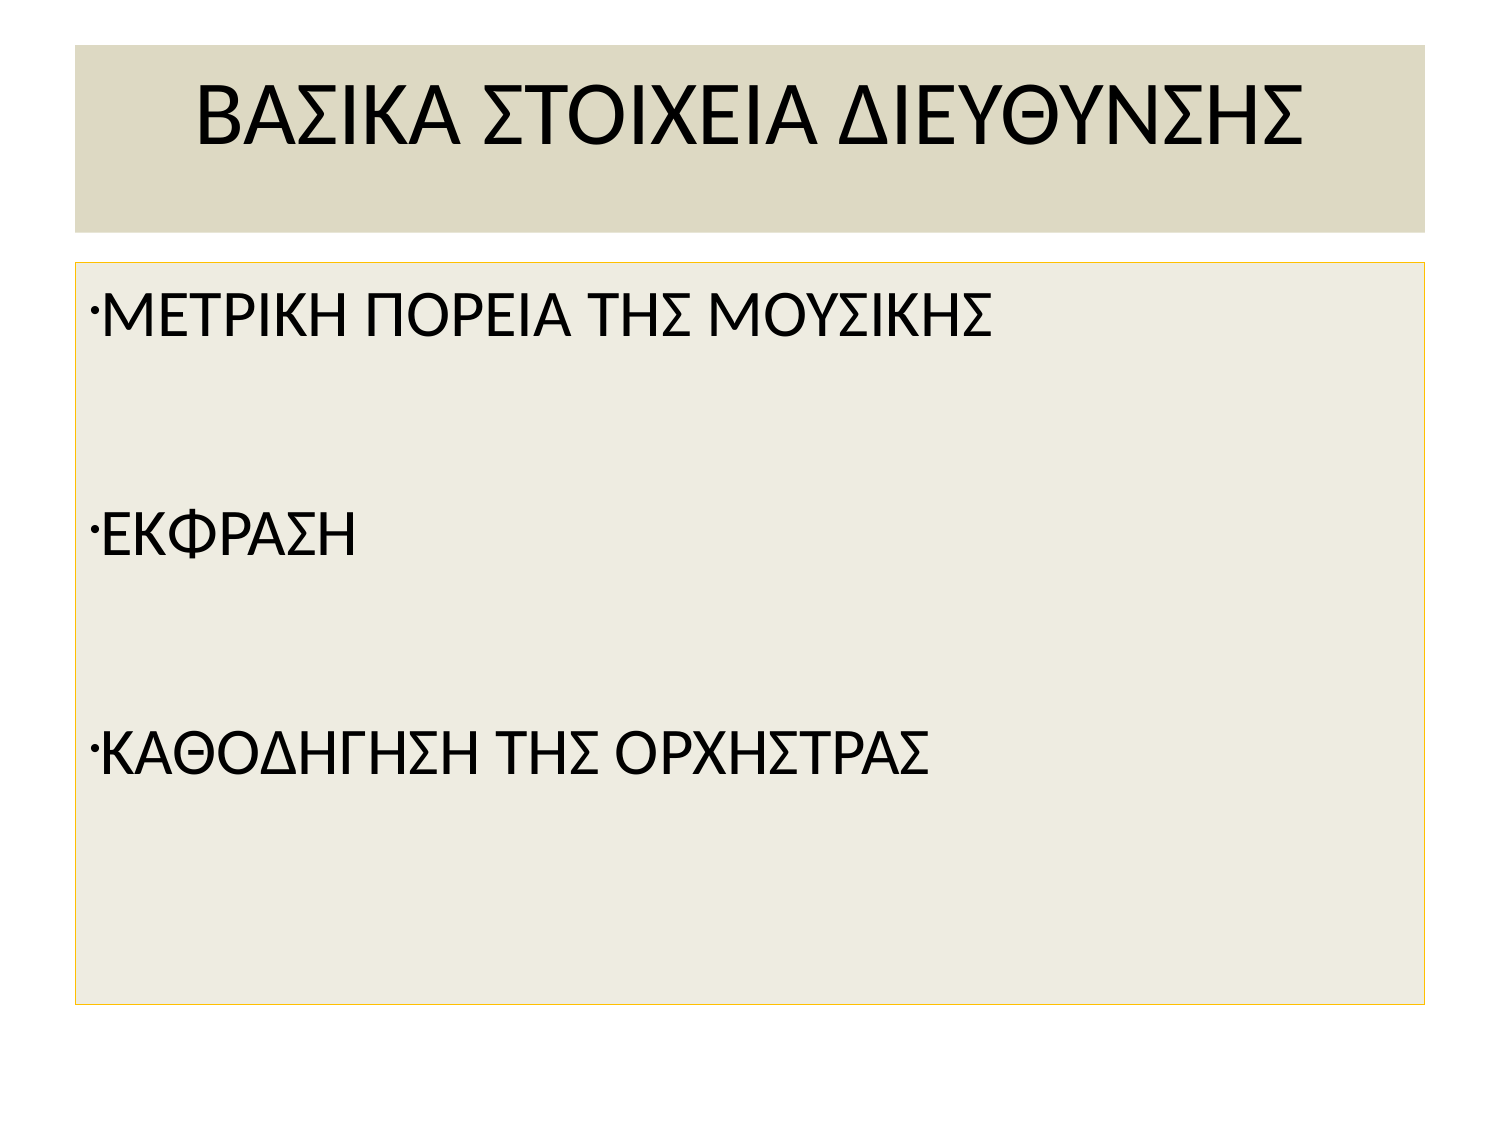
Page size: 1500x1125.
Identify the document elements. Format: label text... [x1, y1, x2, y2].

title ΒΑΣΙΚΑ ΣΤΟΙΧΕΙΑ ΔΙΕΥΘΥΝΣΗΣ ΟΠΤΙΚΟΣ [75, 45, 1425, 233]
list ΜΕΤΡΙΚΗ ΠΟΡΕΙΑ ΤΗΣ ΜΟΥΣΙΚΗΣ ΕΚΦΡΑΣΗ ΚΑΘΟΔΗΓΗΣΗ ΤΗΣ ΟΡΧΗΣΤΡΑΣ [75, 262, 1425, 1005]
